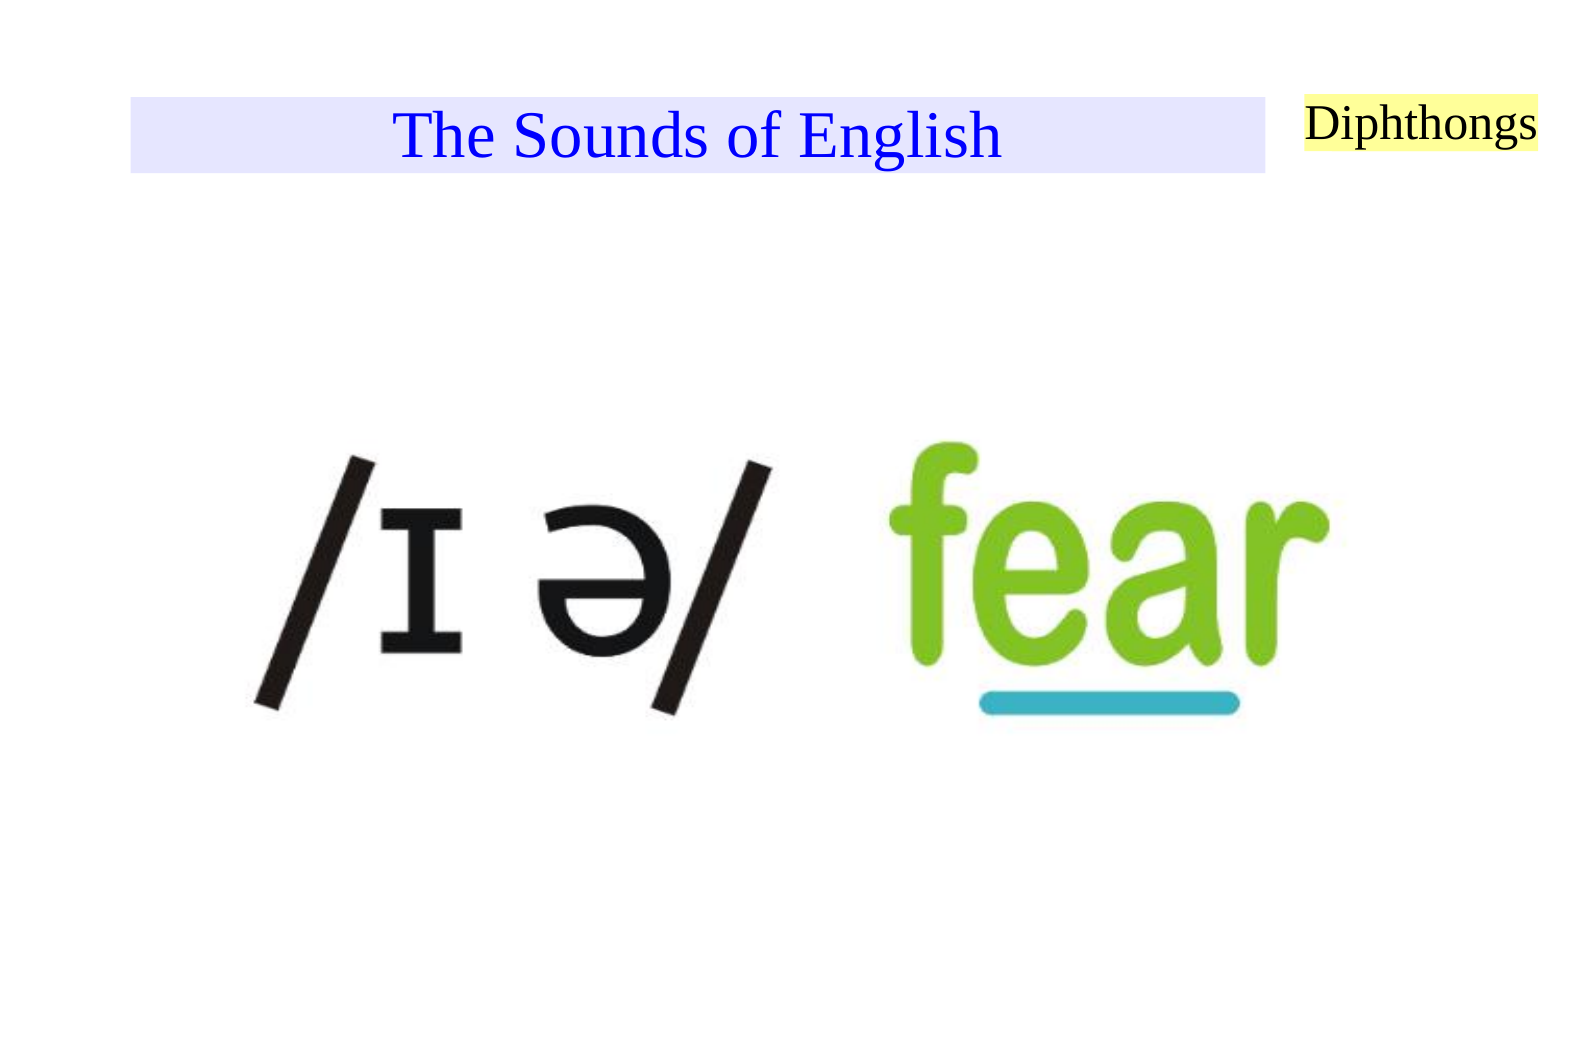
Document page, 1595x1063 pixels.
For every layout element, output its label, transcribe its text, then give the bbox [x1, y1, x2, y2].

text_box Diphthongs [1304, 94, 1539, 152]
text_box The Sounds of English [130, 97, 1266, 174]
picture [146, 200, 1480, 1001]
